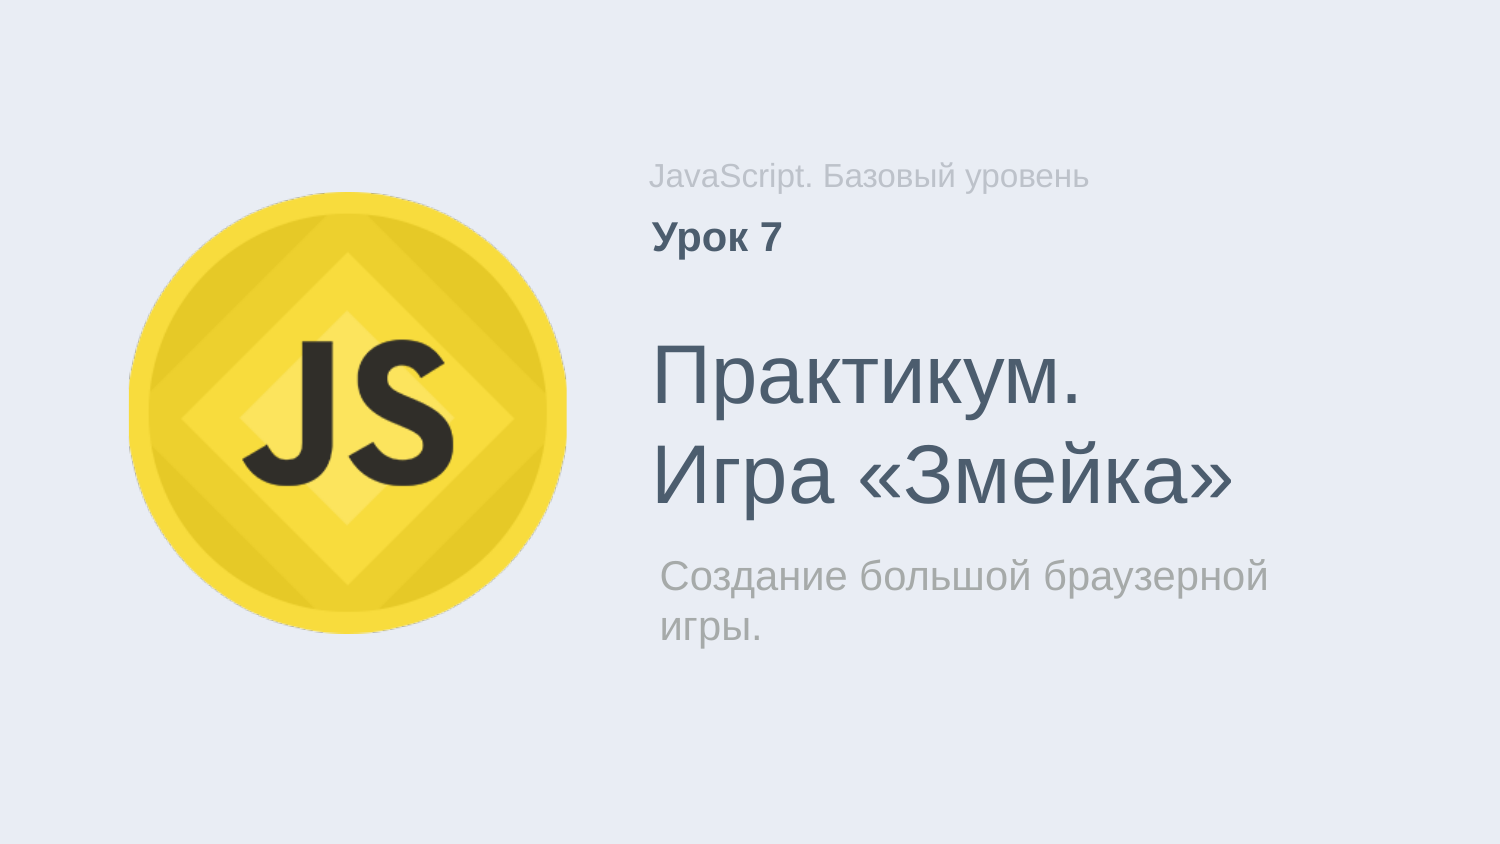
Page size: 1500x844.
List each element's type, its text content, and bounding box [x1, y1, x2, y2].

list Урок 7 [647, 201, 1184, 265]
picture [128, 192, 567, 634]
title JavaScript. Базовый уровень [644, 149, 1225, 197]
text_box Практикум. Игра «Змейка» [647, 299, 1442, 541]
text_box Создание большой браузерной игры. [644, 533, 1365, 689]
